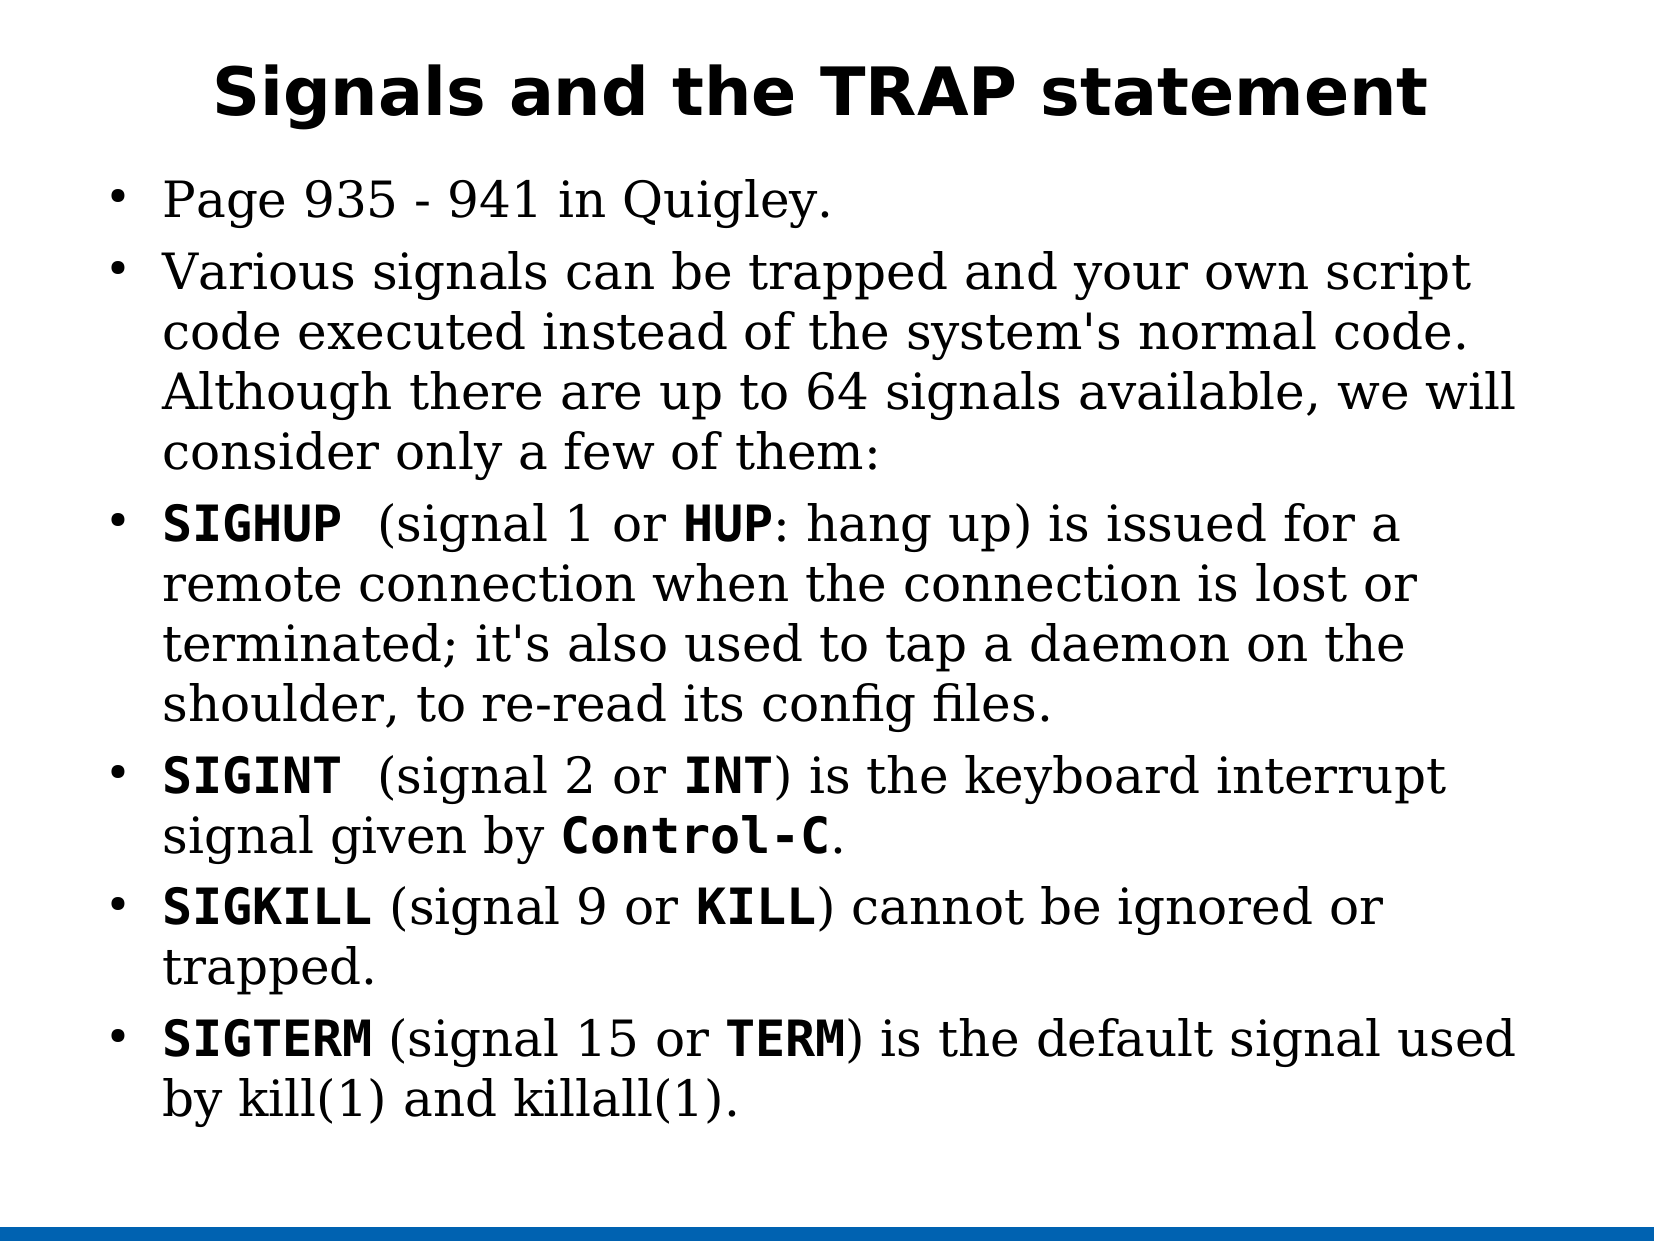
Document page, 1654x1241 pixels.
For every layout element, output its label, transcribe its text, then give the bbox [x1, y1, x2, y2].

title Signals and the TRAP statement [88, 0, 1577, 178]
list Page 935 - 941 in Quigley. Various signals can be trapped and your own script code executed instead of the system's normal code. Although there are up to 64 signals available, we will consider only a few of them: SIGHUP (signal 1 or HUP: hang up) is issued for a remote connection when the connection is lost or terminated; it's also used to tap a daemon on the shoulder, to re-read its config files. SIGINT (signal 2 or INT) is the keyboard interrupt signal given by Control-C. SIGKILL (signal 9 or KILL) cannot be ignored or trapped. SIGTERM (signal 15 or TERM) is the default signal used by kill(1) and killall(1). [76, 160, 1565, 1135]
